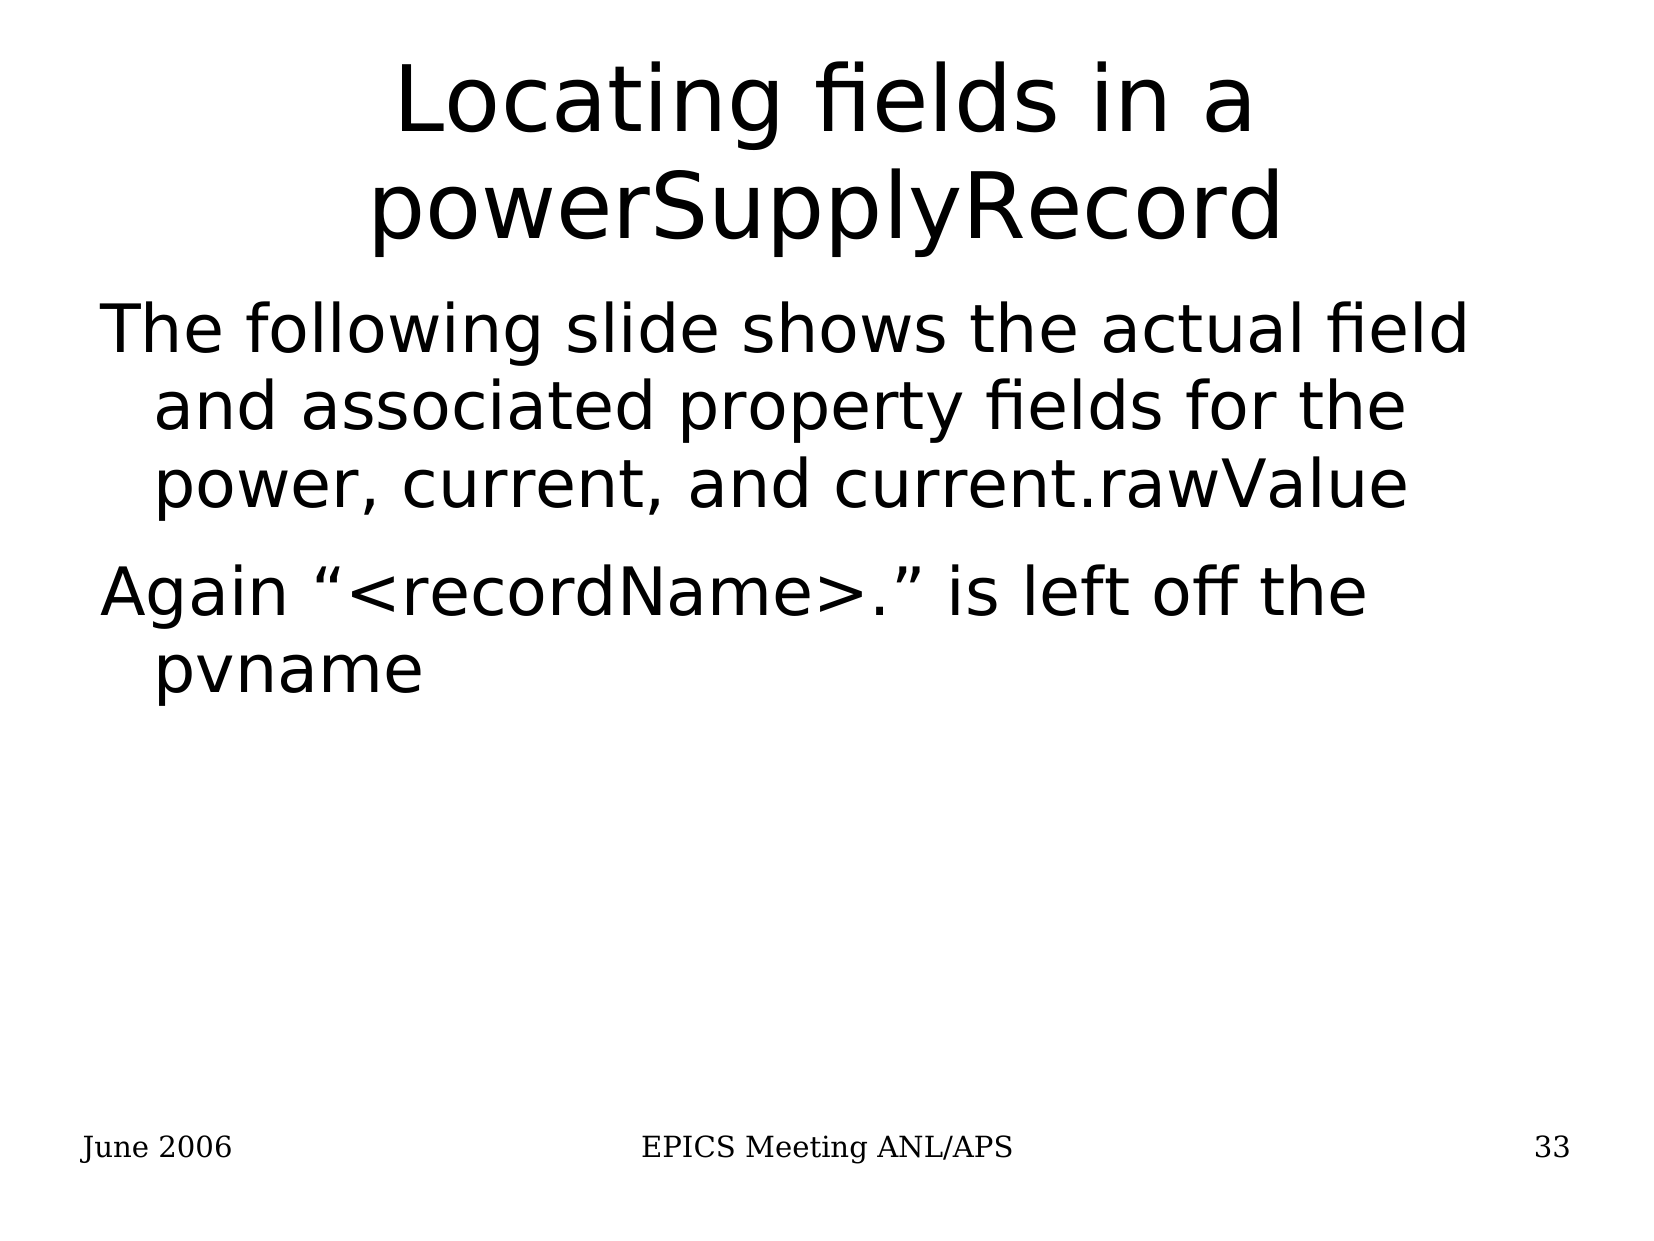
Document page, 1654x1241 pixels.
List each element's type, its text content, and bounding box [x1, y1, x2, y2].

title Locating fields in a powerSupplyRecord [82, 45, 1571, 261]
list The following slide shows the actual field and associated property fields for the power, current, and current.rawValue Again “<recordName>.” is left off the pvname [82, 290, 1571, 1109]
